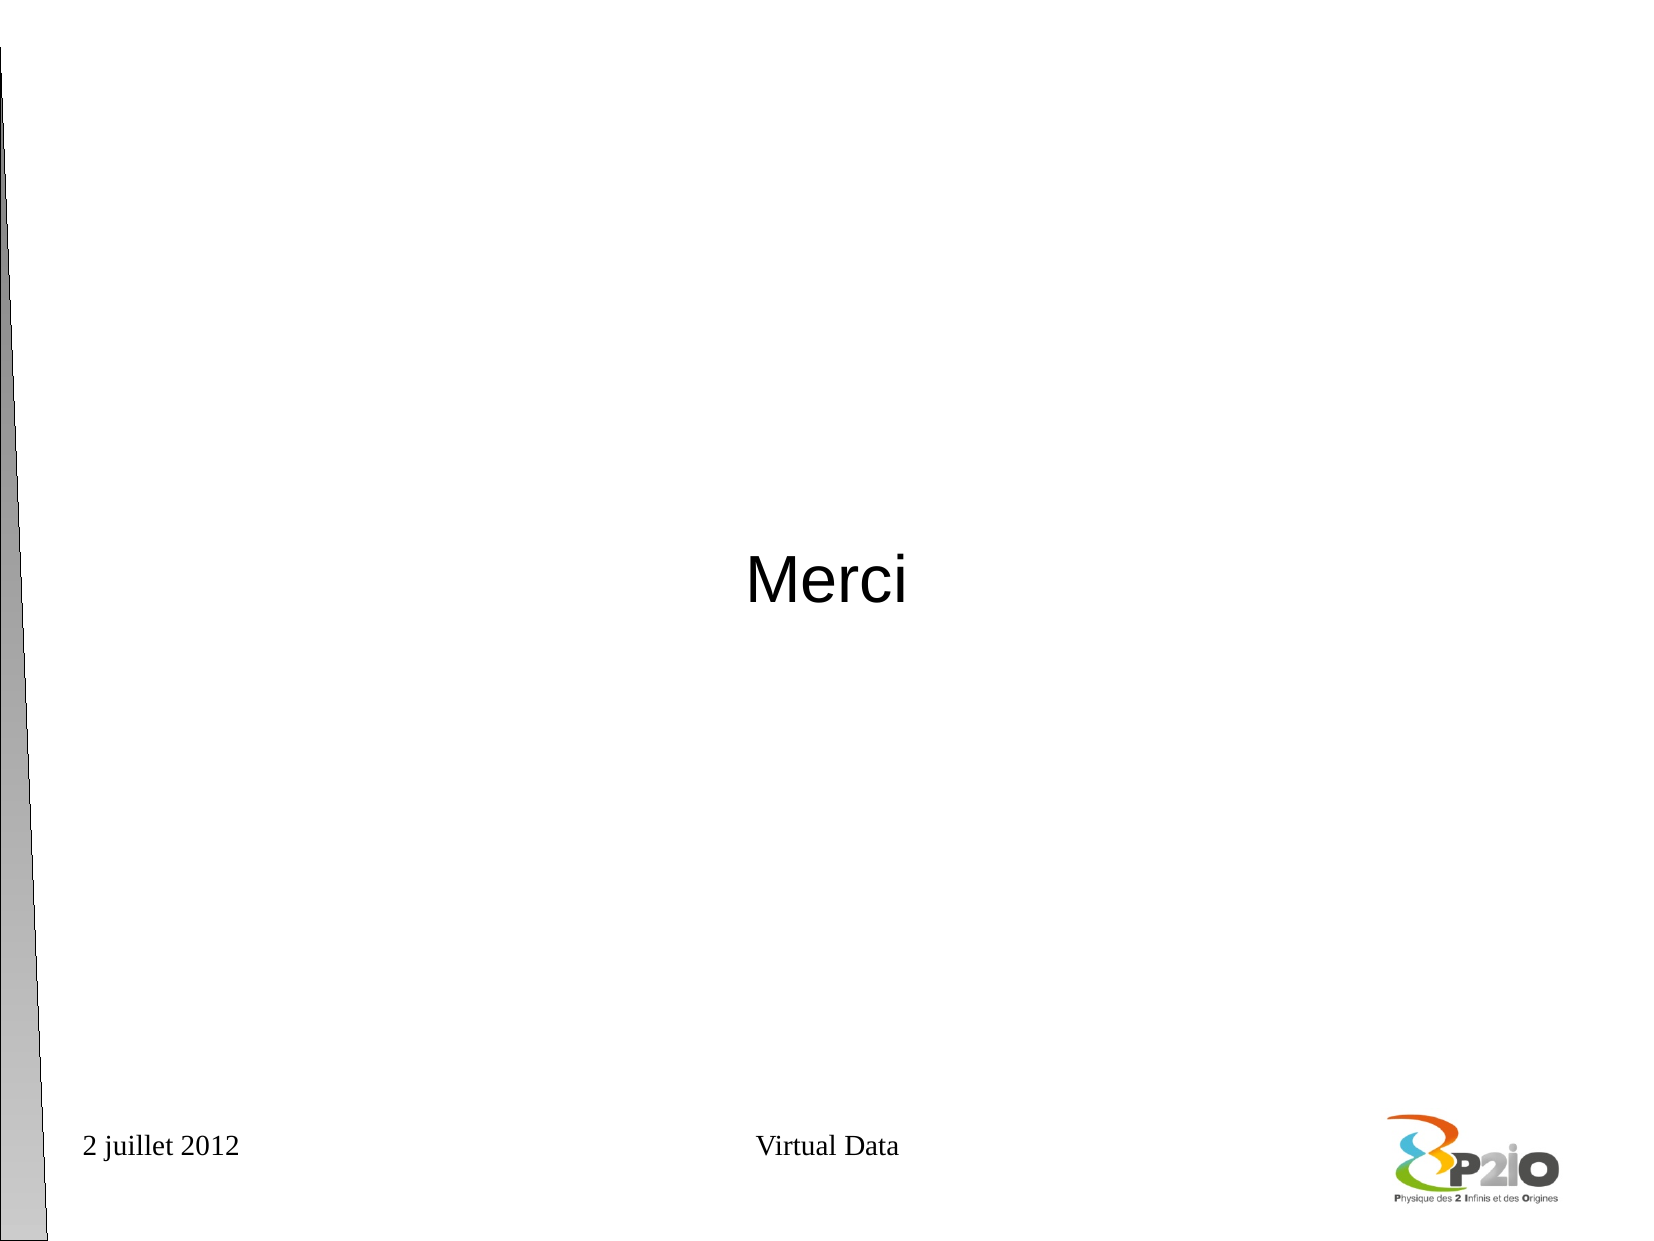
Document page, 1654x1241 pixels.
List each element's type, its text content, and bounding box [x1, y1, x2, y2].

subtitle Merci [82, 49, 1571, 1109]
picture [1381, 1109, 1569, 1214]
